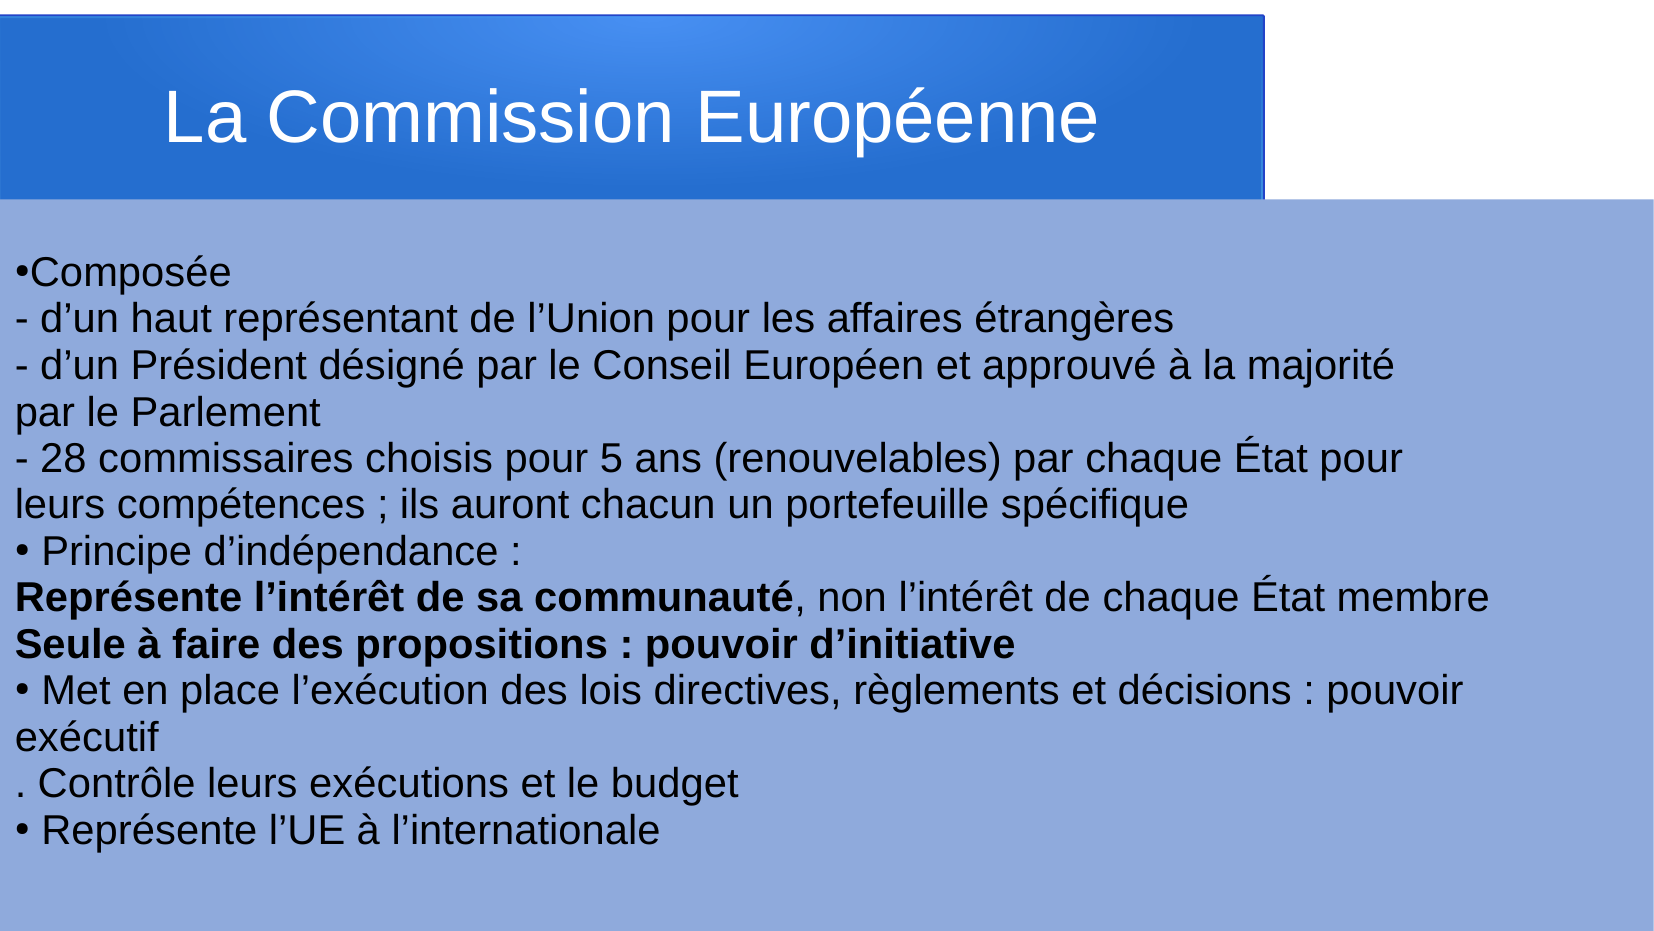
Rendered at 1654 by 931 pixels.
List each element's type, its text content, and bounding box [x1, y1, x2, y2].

text_box Composée - d’un haut représentant de l’Union pour les affaires étrangères - d’un Président désigné par le Conseil Européen et approuvé à la majorité par le Parlement - 28 commissaires choisis pour 5 ans (renouvelables) par chaque État pour leurs compétences ; ils auront chacun un portefeuille spécifique Principe d’indépendance : Représente l’intérêt de sa communauté, non l’intérêt de chaque État membre Seule à faire des propositions : pouvoir d’initiative Met en place l’exécution des lois directives, règlements et décisions : pouvoir exécutif . Contrôle leurs exécutions et le budget Représente l’UE à l’internationale [0, 199, 1654, 931]
title La Commission Européenne [11, 67, 1252, 158]
